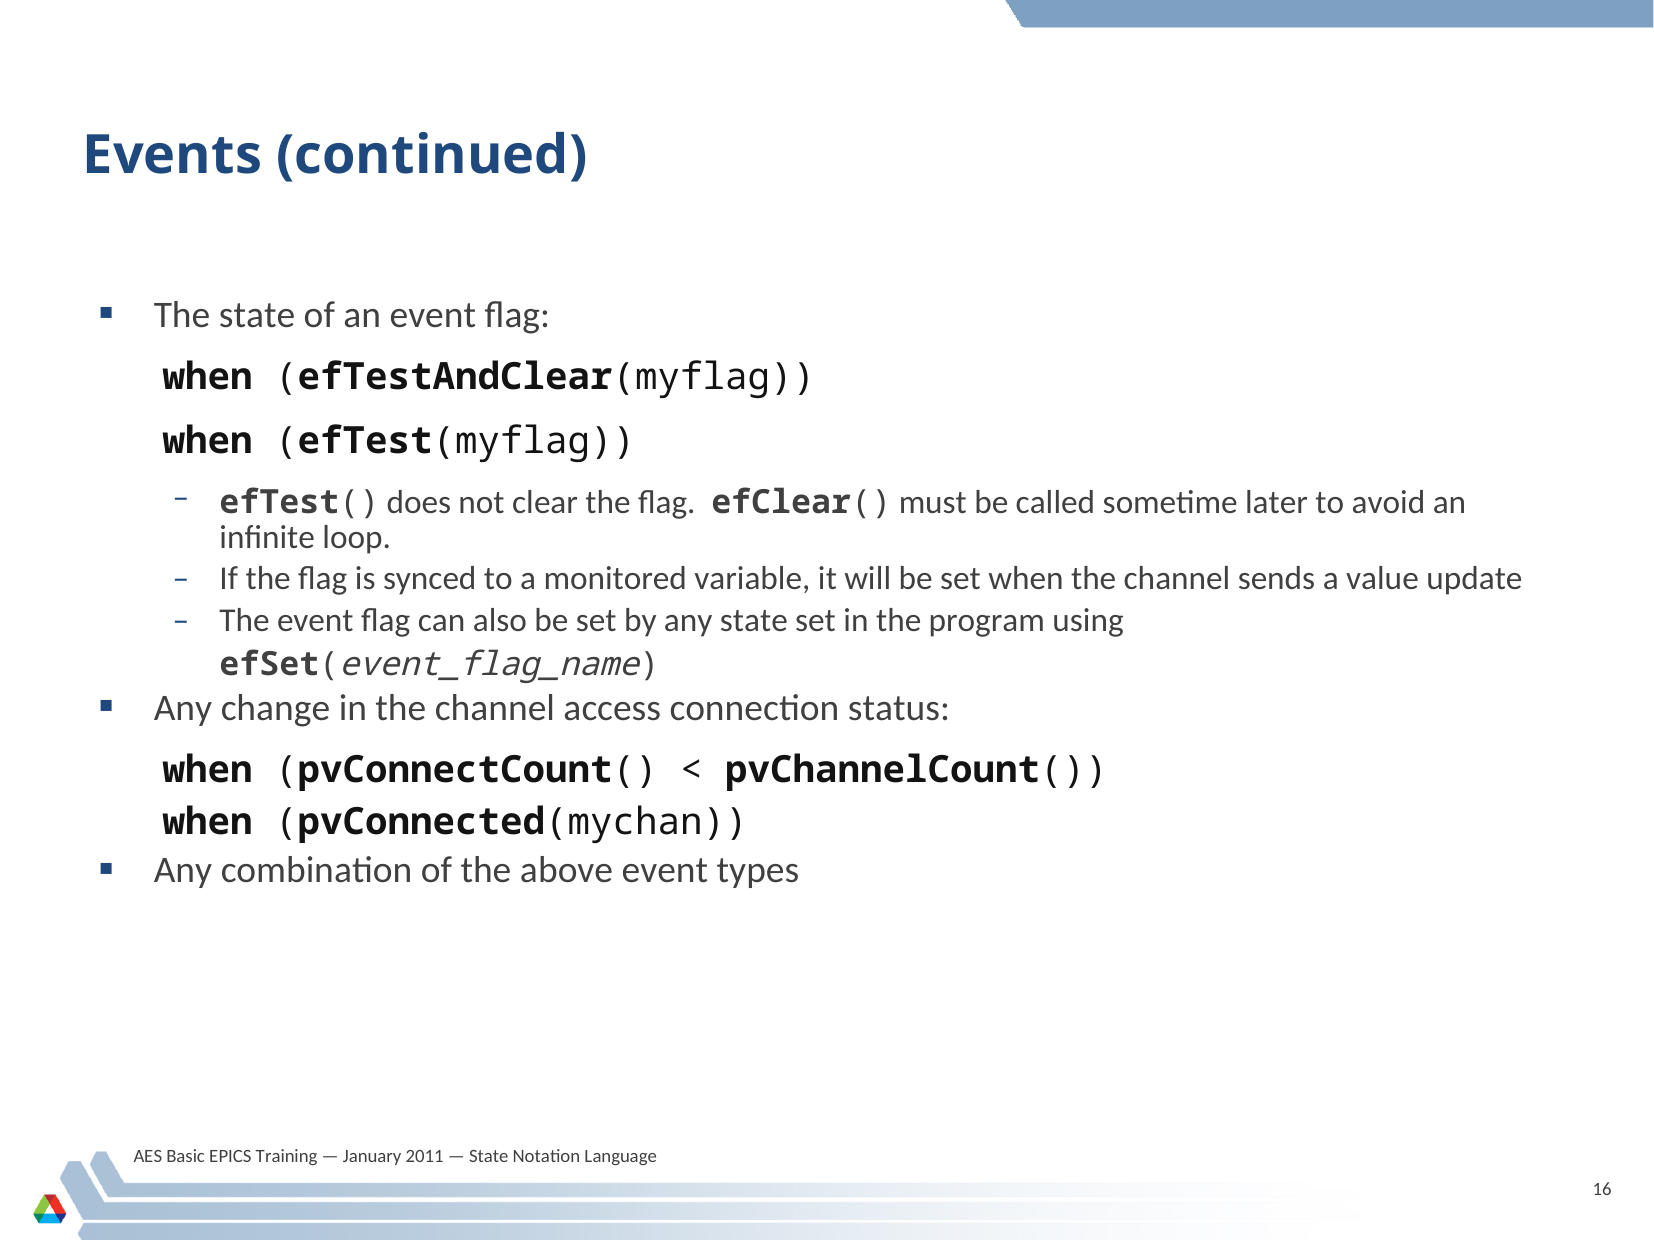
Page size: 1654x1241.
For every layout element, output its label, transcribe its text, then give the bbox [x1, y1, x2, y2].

picture [0, 0, 1654, 29]
list The state of an event flag: when (efTestAndClear(myflag)) when (efTest(myflag)) efTest() does not clear the flag. efClear() must be called sometime later to avoid an infinite loop. If the flag is synced to a monitored variable, it will be set when the channel sends a value update The event flag can also be set by any state set in the program using efSet(event_flag_name) Any change in the channel access connection status: when (pvConnectCount() < pvChannelCount()) when (pvConnected(mychan)) Any combination of the above event types [82, 289, 1571, 1124]
title Events (continued) [82, 49, 1571, 257]
picture [0, 1143, 1654, 1240]
